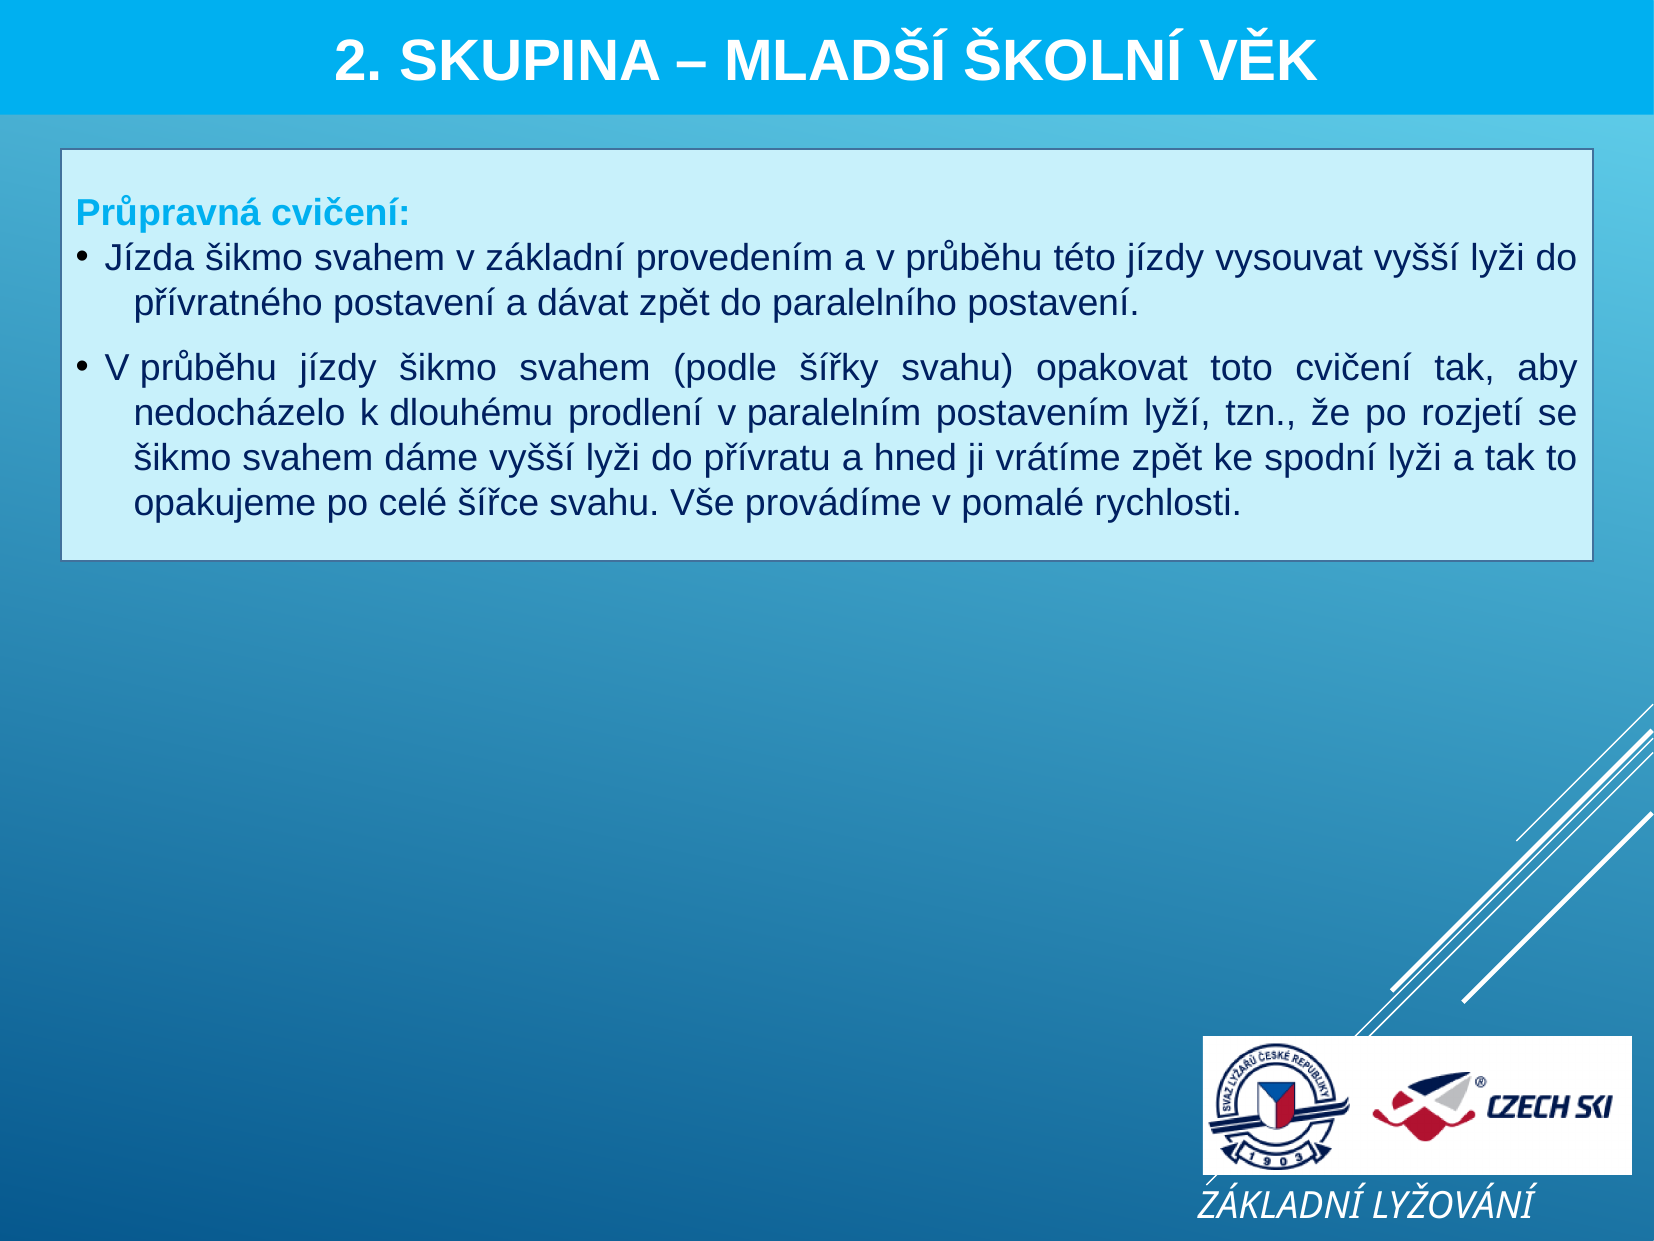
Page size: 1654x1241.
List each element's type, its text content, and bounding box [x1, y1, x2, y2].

text_box ZÁKLADNÍ LYŽOVÁNÍ [1182, 1173, 1644, 1235]
text_box Průpravná cvičení: Jízda šikmo svahem v základní provedením a v průběhu této jízdy vysouvat vyšší lyži do přívratného postavení a dávat zpět do paralelního postavení. V průběhu jízdy šikmo svahem (podle šířky svahu) opakovat toto cvičení tak, aby nedocházelo k dlouhému prodlení v paralelním postavením lyží, tzn., že po rozjetí se šikmo svahem dáme vyšší lyži do přívratu a hned ji vrátíme zpět ke spodní lyži a tak to opakujeme po celé šířce svahu. Vše provádíme v pomalé rychlosti. [60, 149, 1593, 562]
picture [1202, 1036, 1632, 1173]
title 2. Skupina – mladší školní věk [0, 0, 1654, 115]
